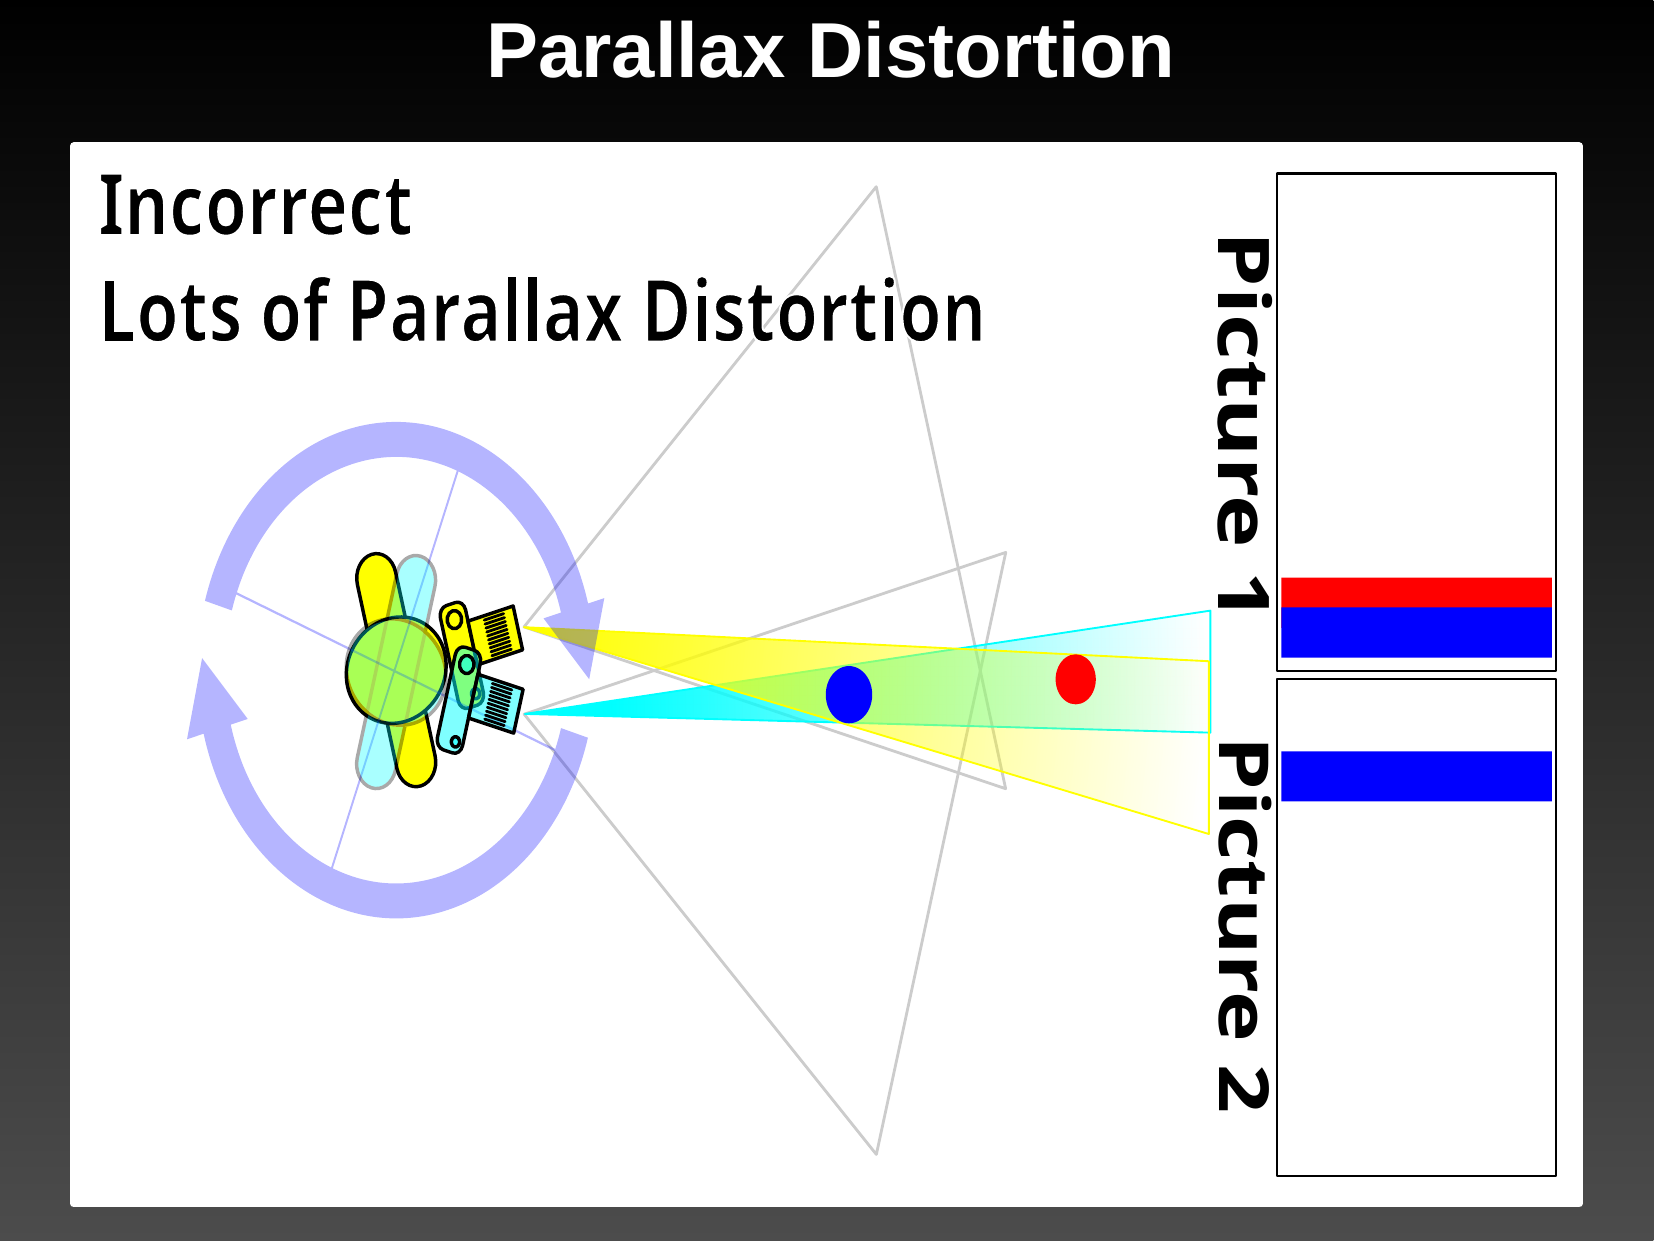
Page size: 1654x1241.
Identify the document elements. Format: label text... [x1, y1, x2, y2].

picture [77, 149, 1576, 1200]
title Parallax Distortion [125, 0, 1538, 110]
